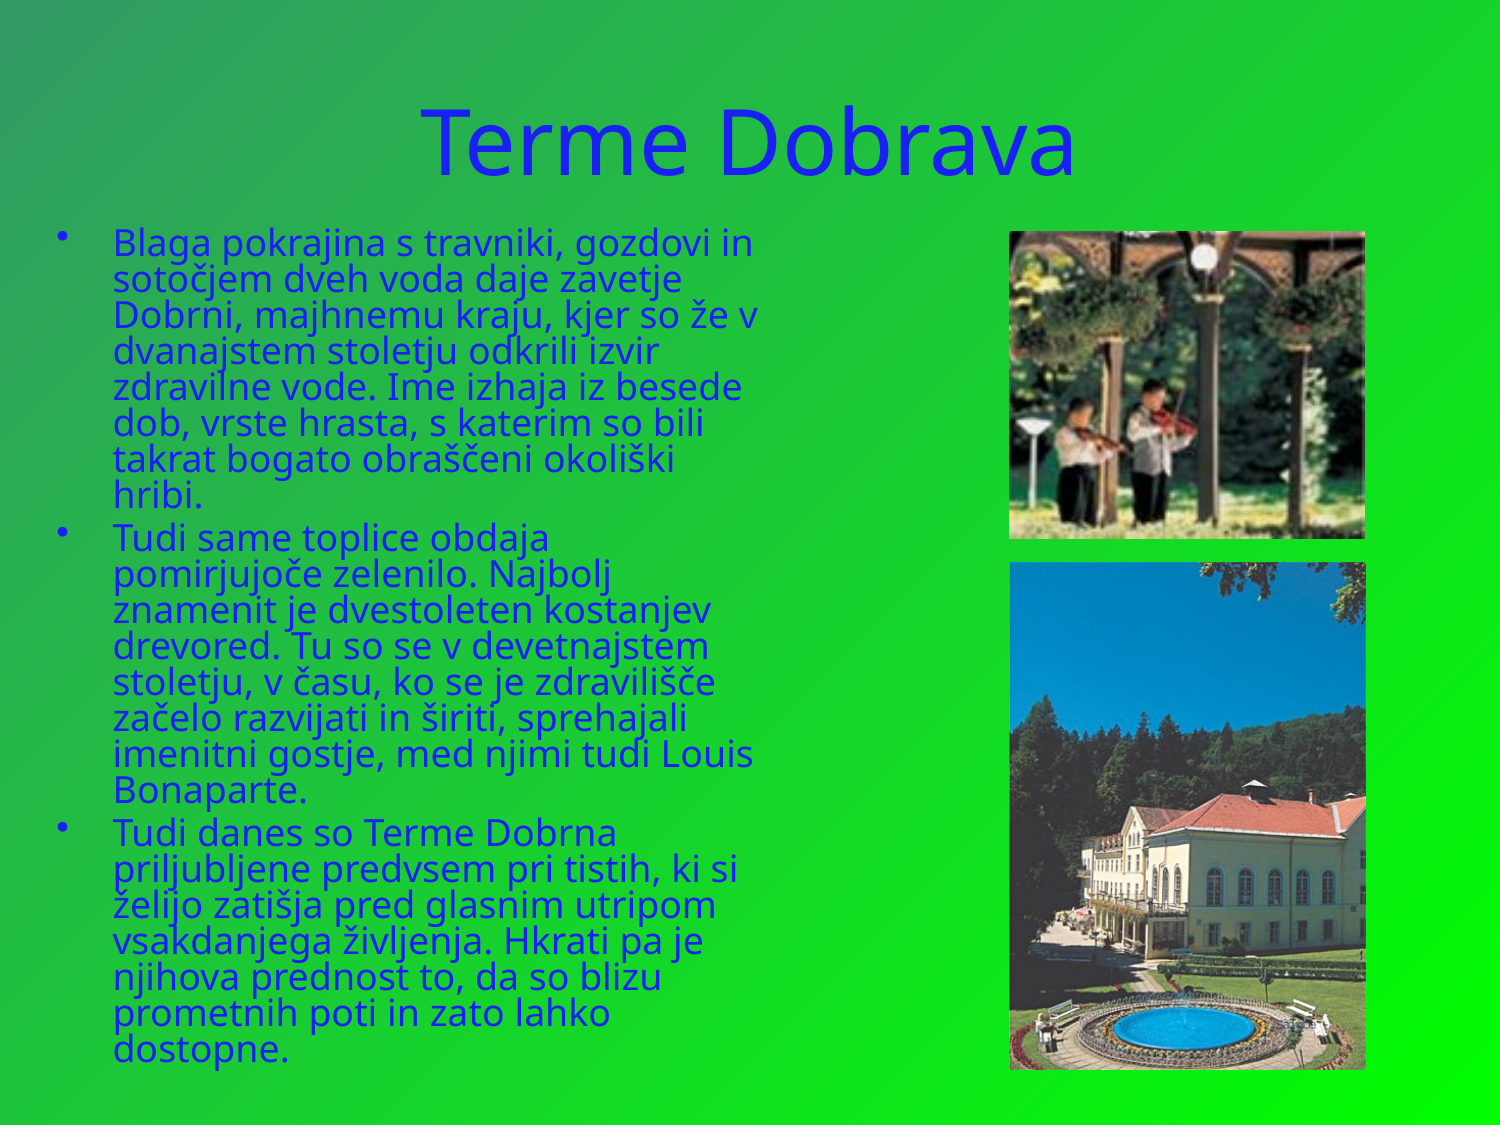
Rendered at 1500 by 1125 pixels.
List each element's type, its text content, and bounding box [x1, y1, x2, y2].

title Terme Dobrava [75, 45, 1425, 233]
list Blaga pokrajina s travniki, gozdovi in sotočjem dveh voda daje zavetje Dobrni, majhnemu kraju, kjer so že v dvanajstem stoletju odkrili izvir zdravilne vode. Ime izhaja iz besede dob, vrste hrasta, s katerim so bili takrat bogato obraščeni okoliški hribi. Tudi same toplice obdaja pomirjujoče zelenilo. Najbolj znamenit je dvestoleten kostanjev drevored. Tu so se v devetnajstem stoletju, v času, ko se je zdravilišče začelo razvijati in širiti, sprehajali imenitni gostje, med njimi tudi Louis Bonaparte. Tudi danes so Terme Dobrna priljubljene predvsem pri tistih, ki si želijo zatišja pred glasnim utripom vsakdanjega življenja. Hkrati pa je njihova prednost to, da so blizu prometnih poti in zato lahko dostopne. [41, 220, 786, 1059]
picture [1009, 694, 1366, 1070]
picture [1009, 231, 1365, 539]
picture [1197, 562, 1366, 626]
